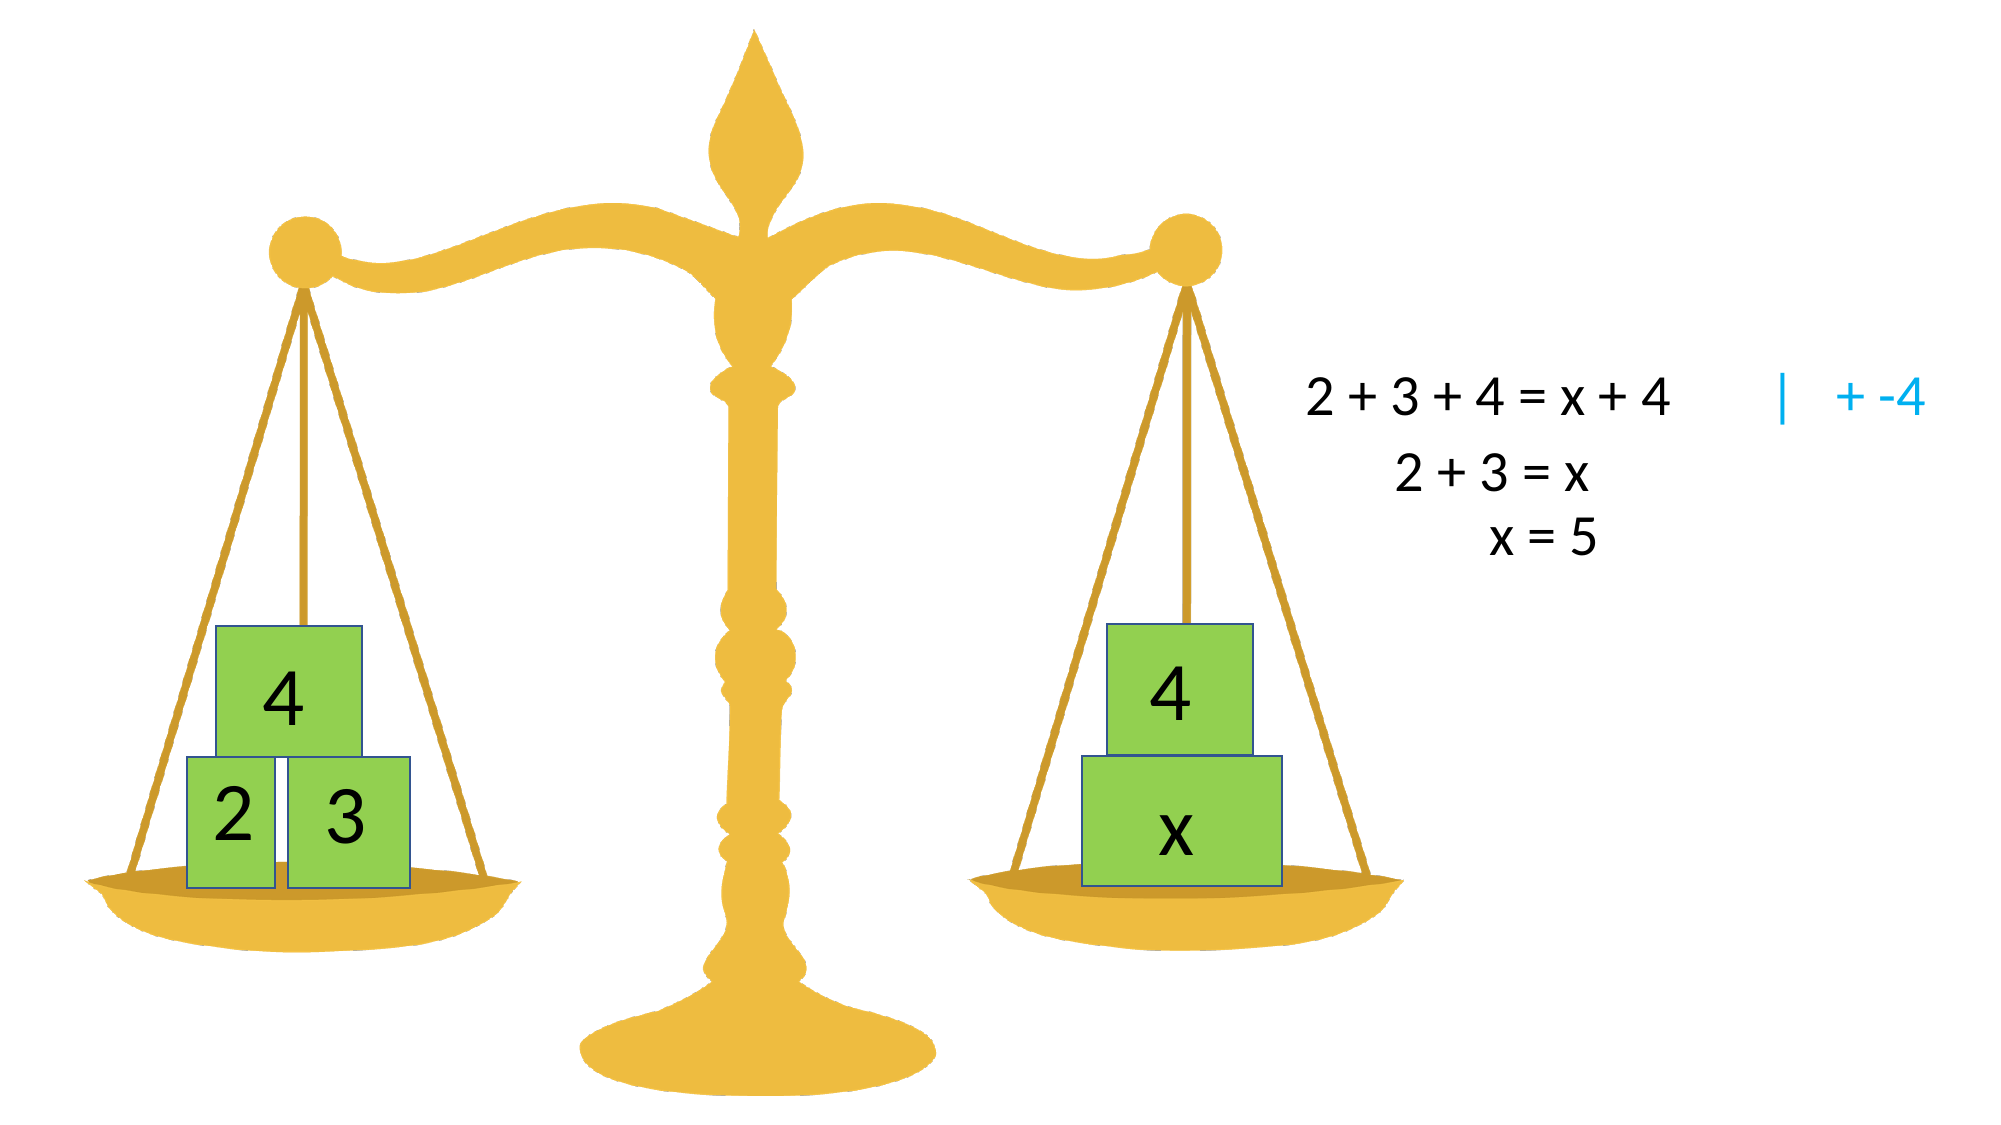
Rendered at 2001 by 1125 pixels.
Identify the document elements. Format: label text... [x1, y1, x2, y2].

text_box 2 [197, 749, 271, 865]
text_box 4 [247, 634, 321, 750]
text_box x = 5 [1461, 489, 1711, 575]
text_box 4 [1134, 629, 1208, 745]
text_box [187, 626, 411, 889]
picture [84, 29, 1404, 1096]
text_box 3 [309, 752, 383, 868]
text_box 2 + 3 + 4 = x + 4 [1290, 350, 1755, 436]
text_box | + -4 [1755, 350, 1966, 436]
text_box [1081, 624, 1282, 887]
text_box 2 + 3 = x [1379, 436, 1644, 511]
text_box x [1143, 764, 1217, 880]
